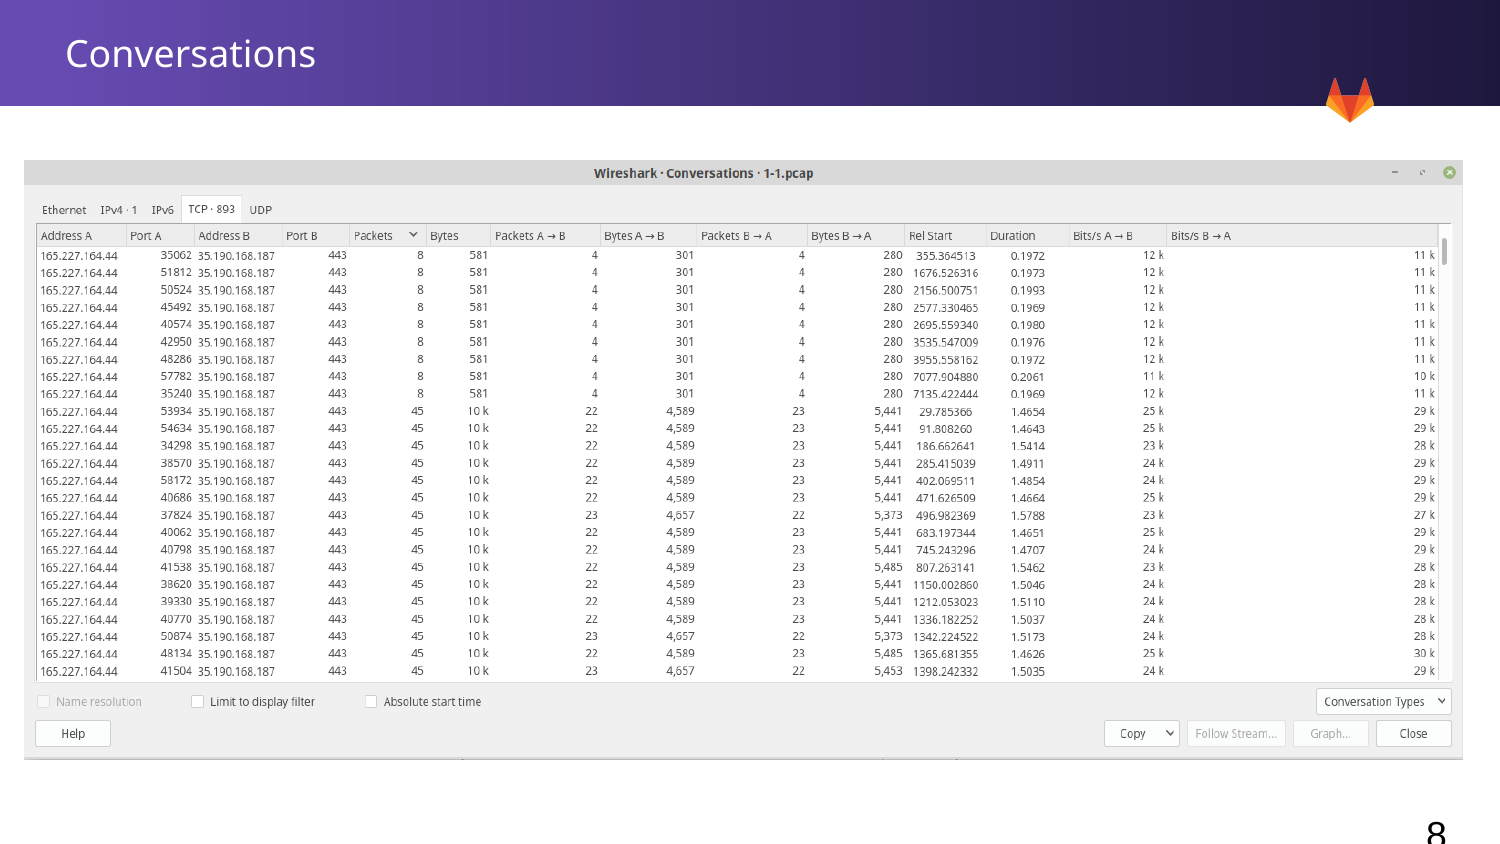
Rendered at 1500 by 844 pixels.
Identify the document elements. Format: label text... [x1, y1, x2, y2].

picture [24, 160, 1463, 760]
picture [1326, 78, 1374, 123]
title Conversations [50, 27, 1298, 77]
